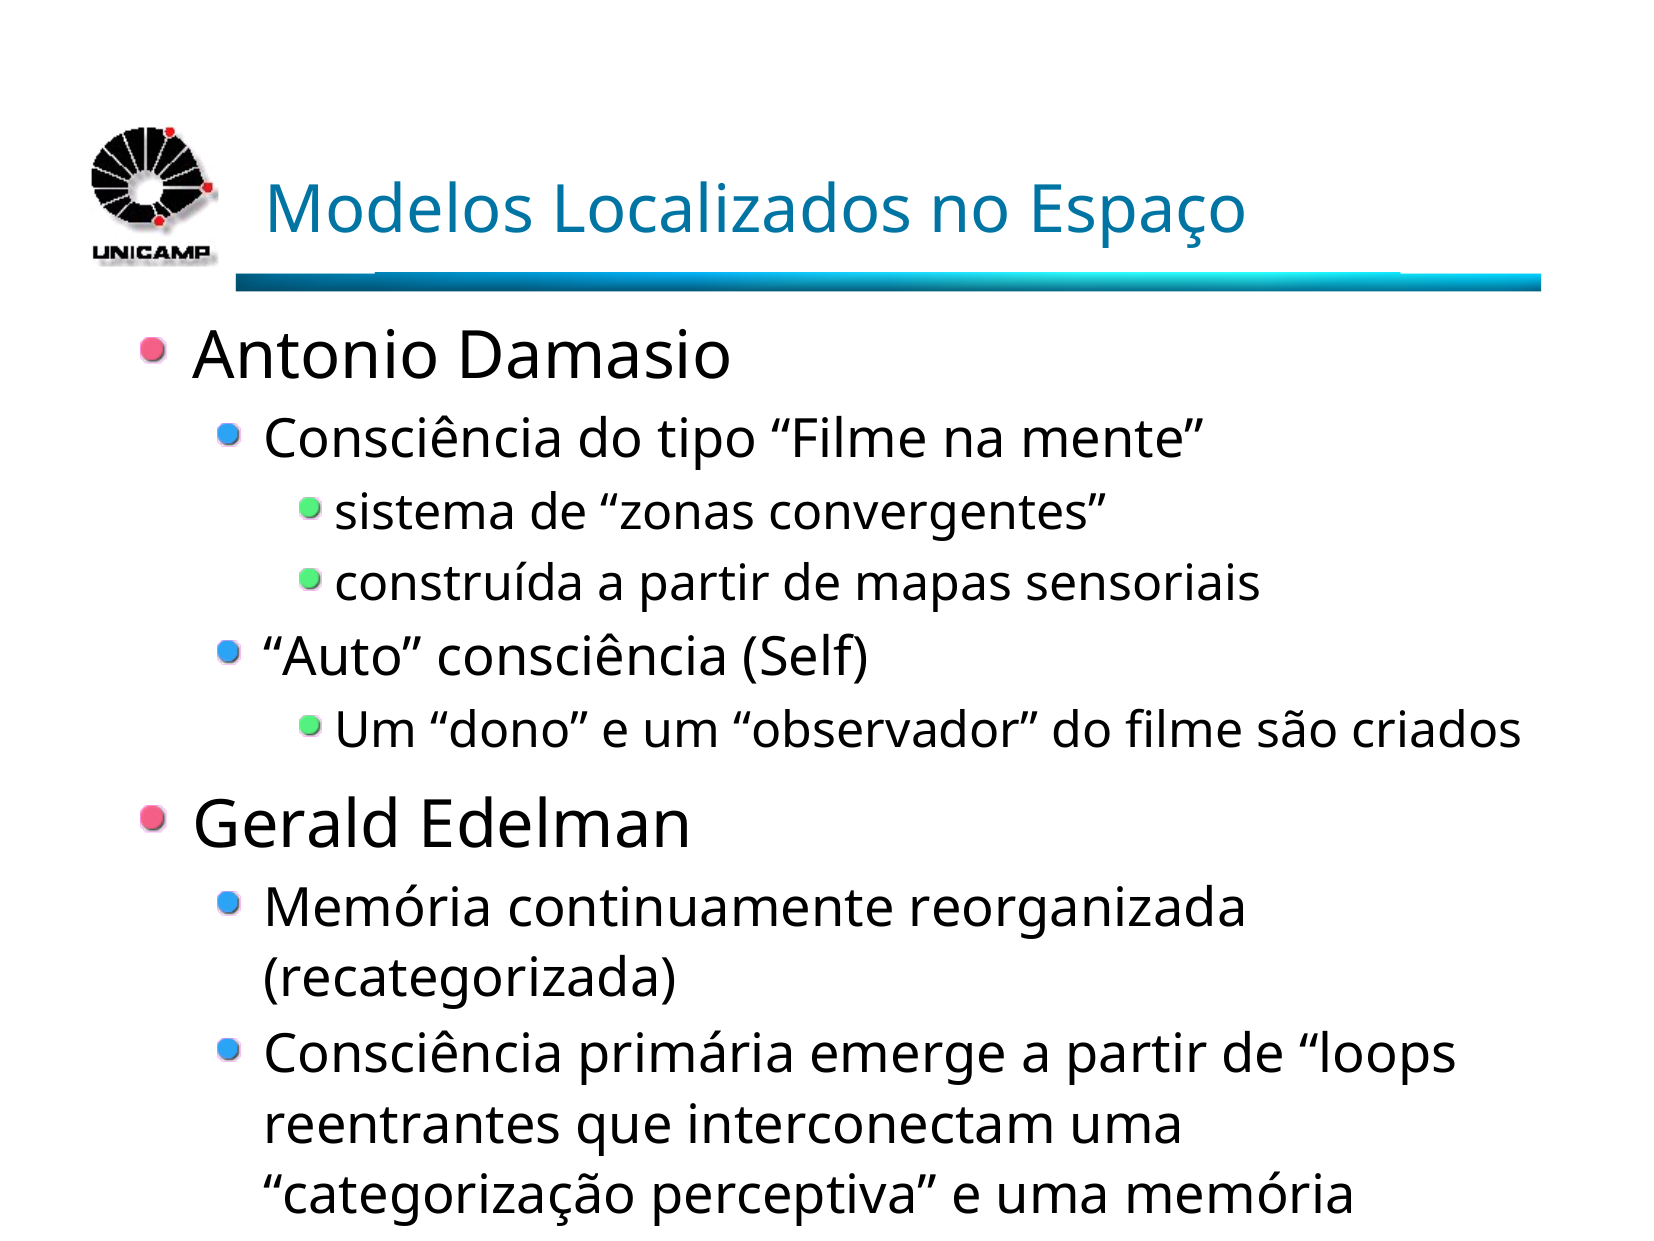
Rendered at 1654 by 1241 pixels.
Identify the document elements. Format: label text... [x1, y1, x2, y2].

title Modelos Localizados no Espaço [264, 42, 1534, 250]
list Antonio Damasio Consciência do tipo “Filme na mente” sistema de “zonas convergentes” construída a partir de mapas sensoriais “Auto” consciência (Self) Um “dono” e um “observador” do filme são criados Gerald Edelman Memória continuamente reorganizada (recategorizada) Consciência primária emerge a partir de “loops reentrantes que interconectam uma “categorização perceptiva” e uma memória “valorada” (instintos) [121, 309, 1534, 1167]
picture [125, 272, 1654, 295]
